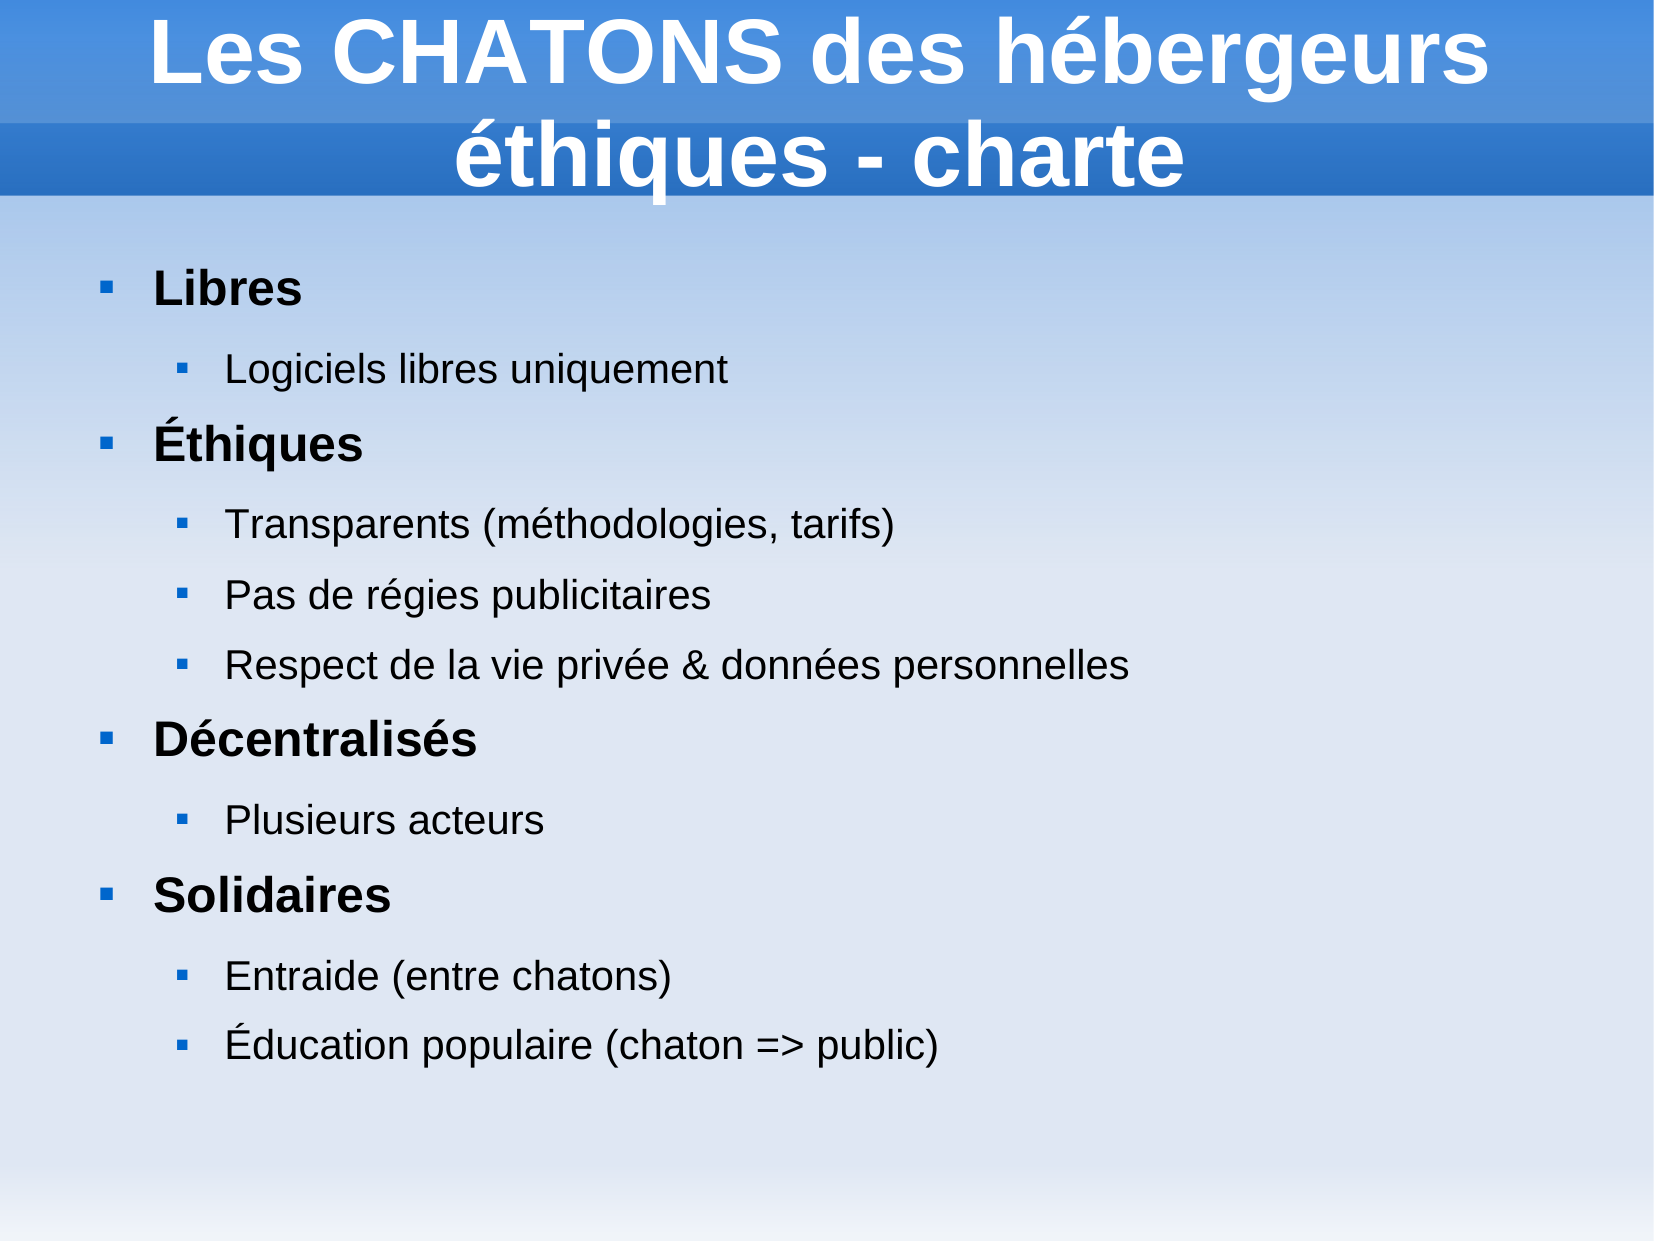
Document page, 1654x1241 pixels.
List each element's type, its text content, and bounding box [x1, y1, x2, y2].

title Les CHATONS des hébergeurs éthiques - charte [76, 0, 1565, 208]
picture [0, 0, 1654, 1241]
list Libres Logiciels libres uniquement Éthiques Transparents (méthodologies, tarifs) Pas de régies publicitaires Respect de la vie privée & données personnelles Décentralisés Plusieurs acteurs Solidaires Entraide (entre chatons) Éducation populaire (chaton => public) [82, 260, 1571, 1139]
